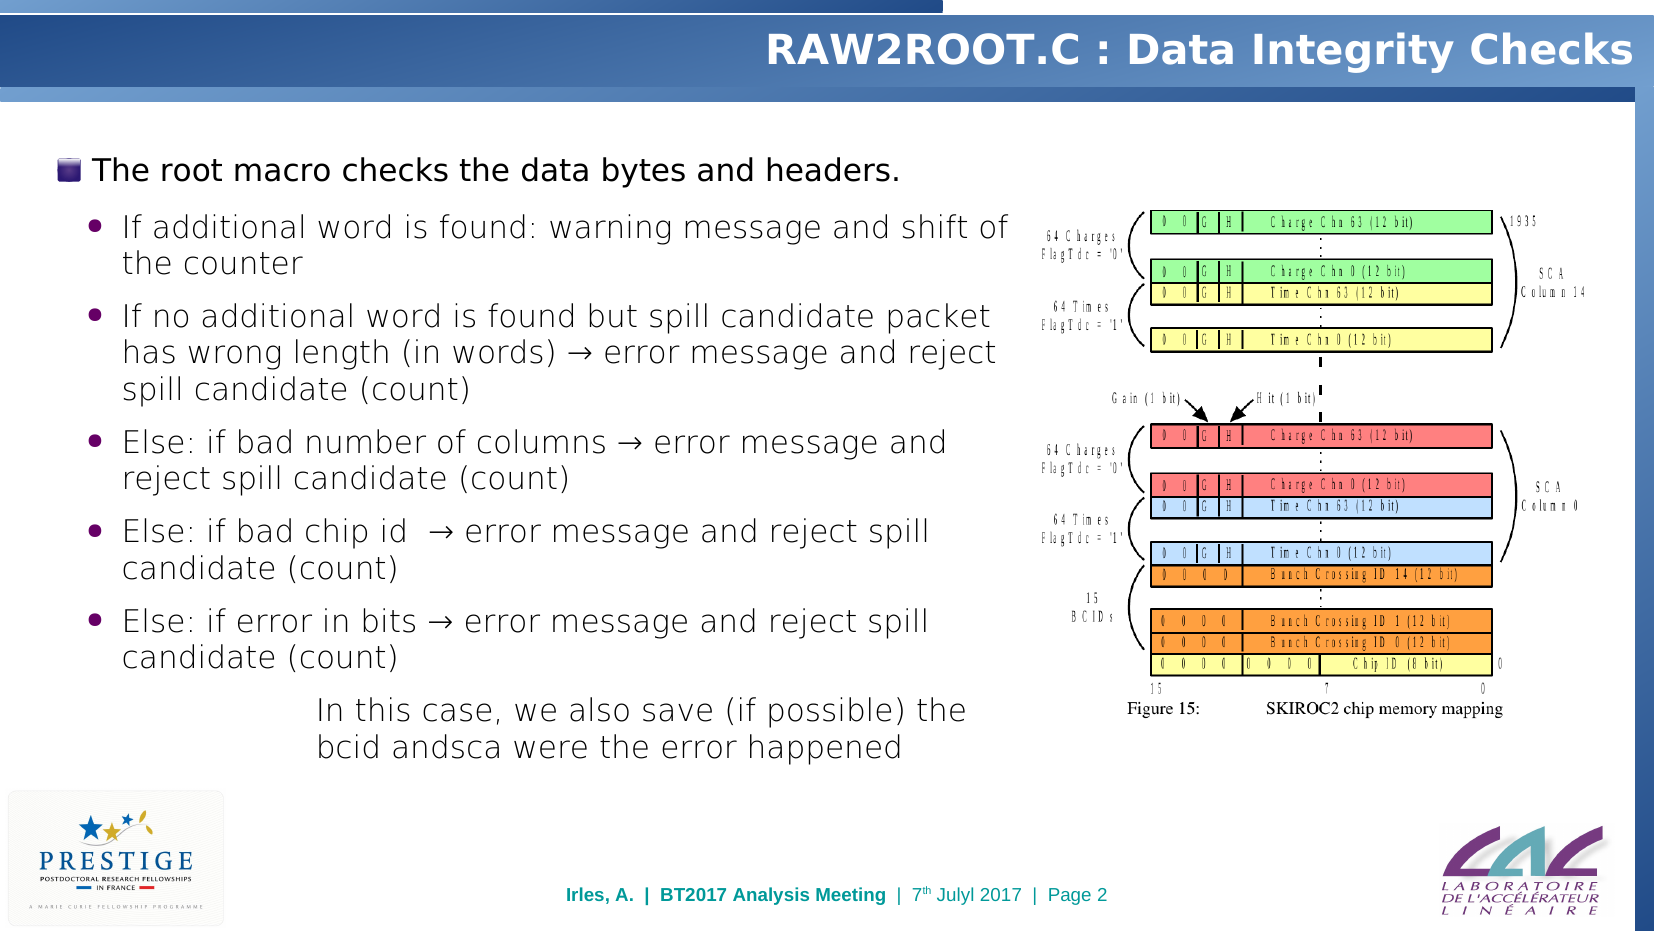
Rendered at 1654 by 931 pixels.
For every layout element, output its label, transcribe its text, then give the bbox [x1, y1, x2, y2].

title RAW2ROOT.C : Data Integrity Checks [30, 13, 1636, 86]
list The root macro checks the data bytes and headers. If additional word is found: warning message and shift of the counter If no additional word is found but spill candidate packet has wrong length (in words) → error message and reject spill candidate (count) Else: if bad number of columns → error message and reject spill candidate (count) Else: if bad chip id → error message and reject spill candidate (count) Else: if error in bits → error message and reject spill candidate (count) In this case, we also save (if possible) the bcid andsca were the error happened [50, 151, 1036, 811]
picture [1020, 187, 1595, 736]
picture [1439, 823, 1615, 917]
picture [5, 788, 226, 928]
